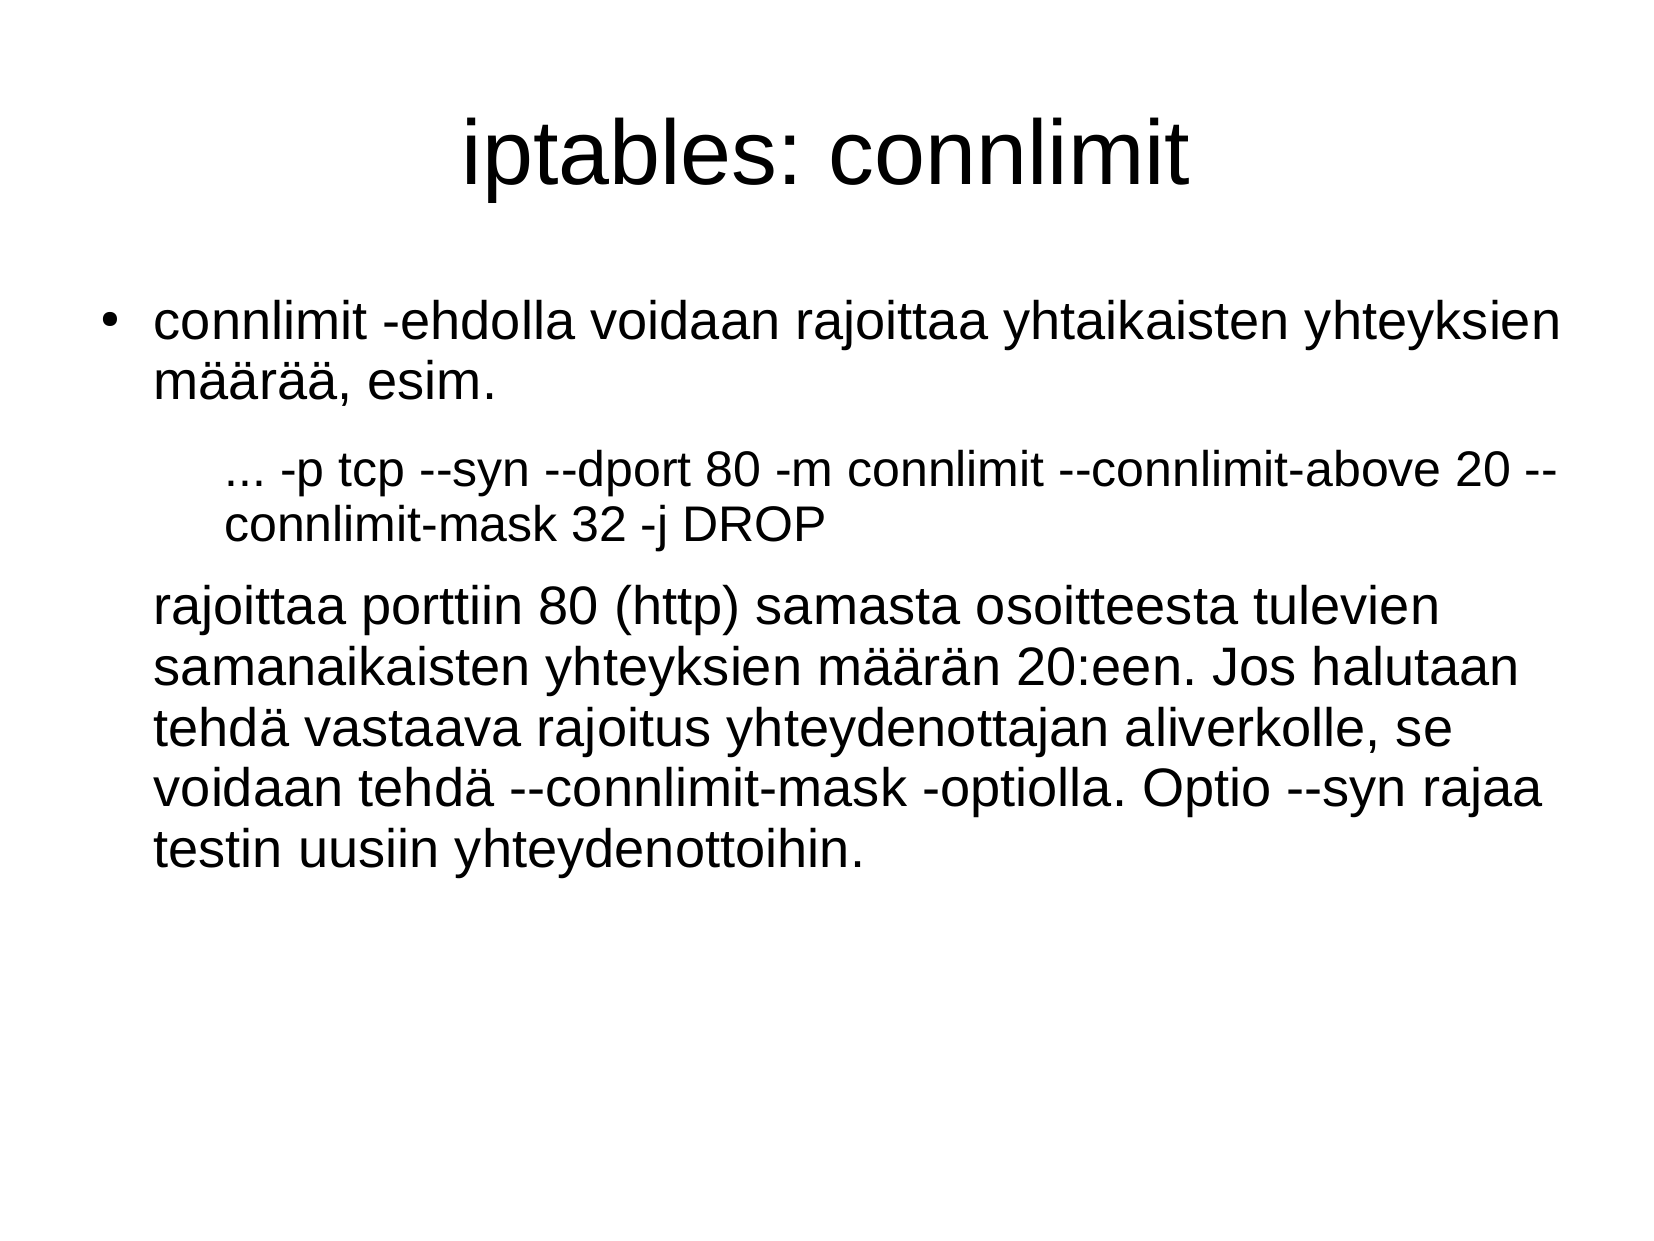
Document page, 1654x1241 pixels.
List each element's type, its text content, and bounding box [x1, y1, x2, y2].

title iptables: connlimit [82, 49, 1571, 257]
list connlimit -ehdolla voidaan rajoittaa yhtaikaisten yhteyksien määrää, esim. ... -p tcp --syn --dport 80 -m connlimit --connlimit-above 20 --connlimit-mask 32 -j DROP rajoittaa porttiin 80 (http) samasta osoitteesta tulevien samanaikaisten yhteyksien määrän 20:een. Jos halutaan tehdä vastaava rajoitus yhteydenottajan aliverkolle, se voidaan tehdä --connlimit-mask -optiolla. Optio --syn rajaa testin uusiin yhteydenottoihin. [82, 290, 1571, 1010]
